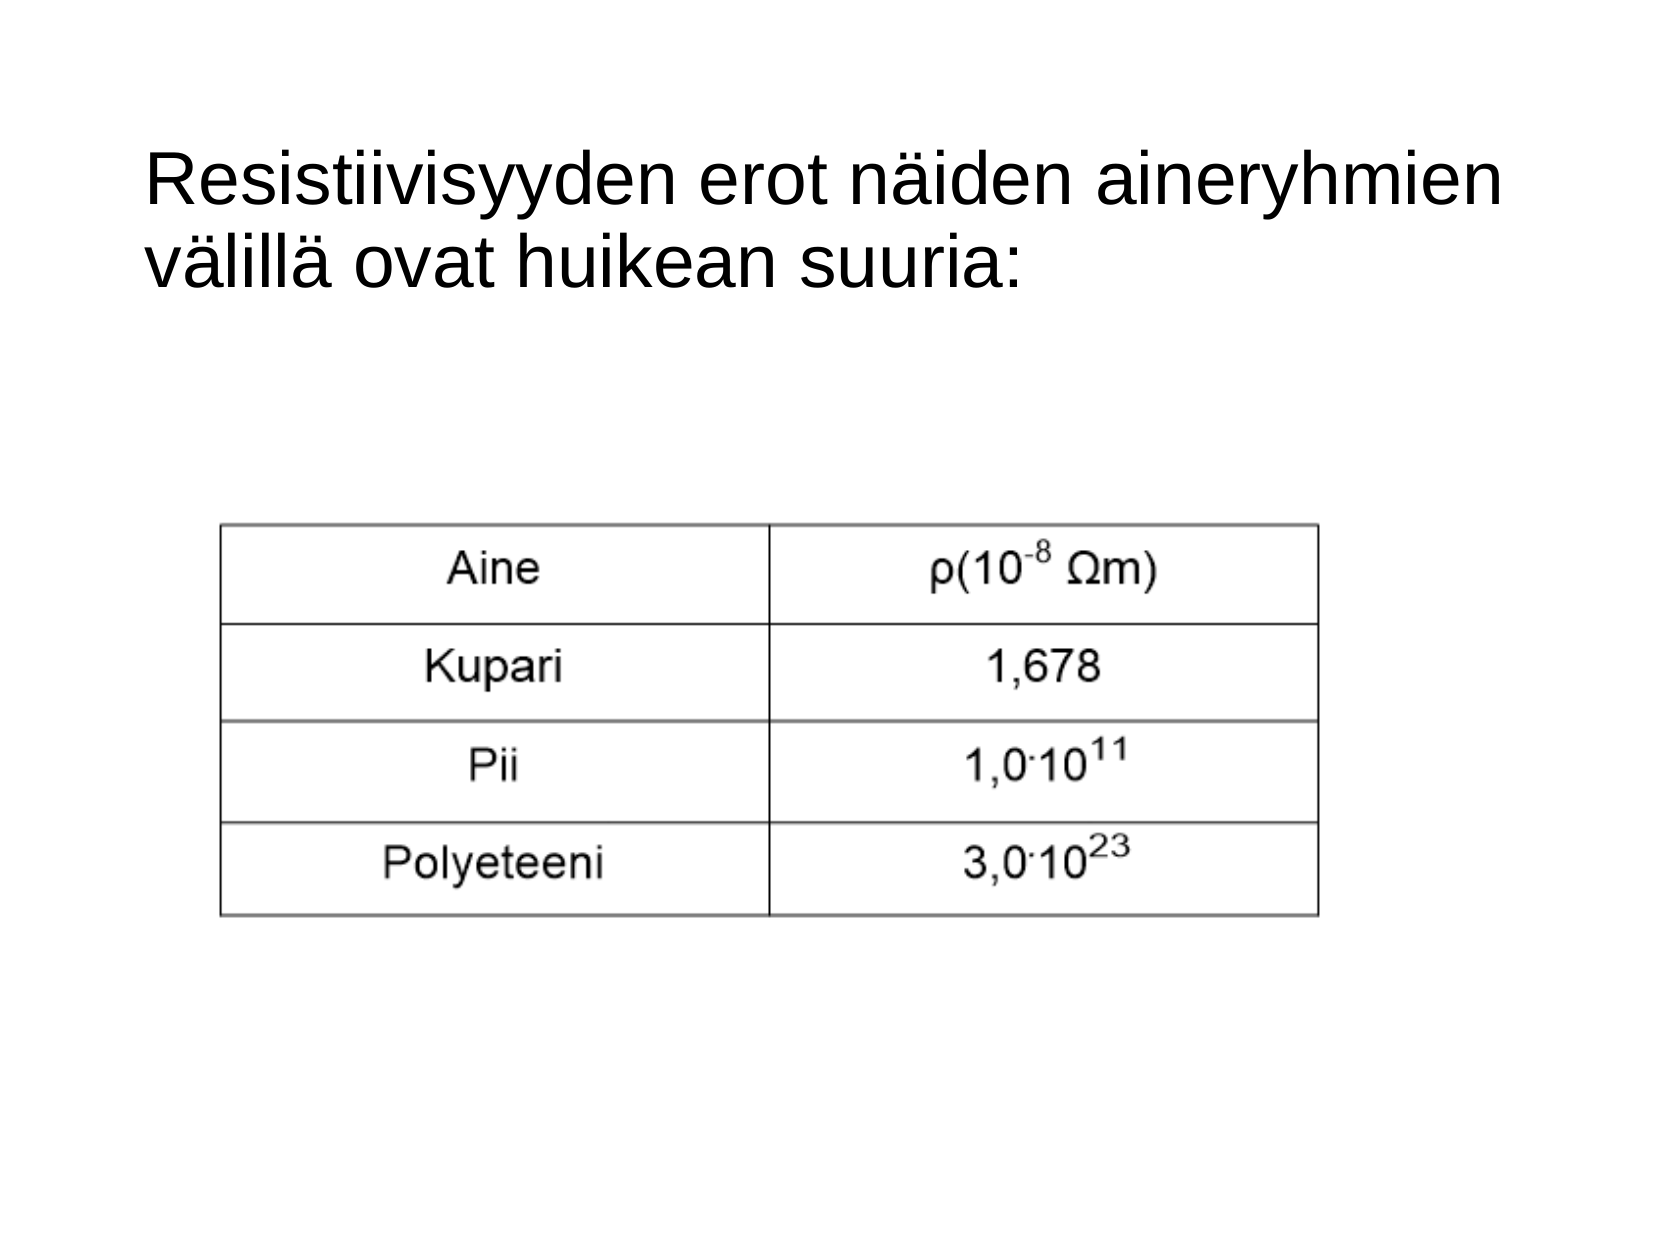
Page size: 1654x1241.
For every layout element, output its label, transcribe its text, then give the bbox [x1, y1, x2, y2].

picture [177, 447, 1359, 957]
text_box Resistiivisyyden erot näiden aineryhmien välillä ovat huikean suuria: [129, 129, 1541, 354]
